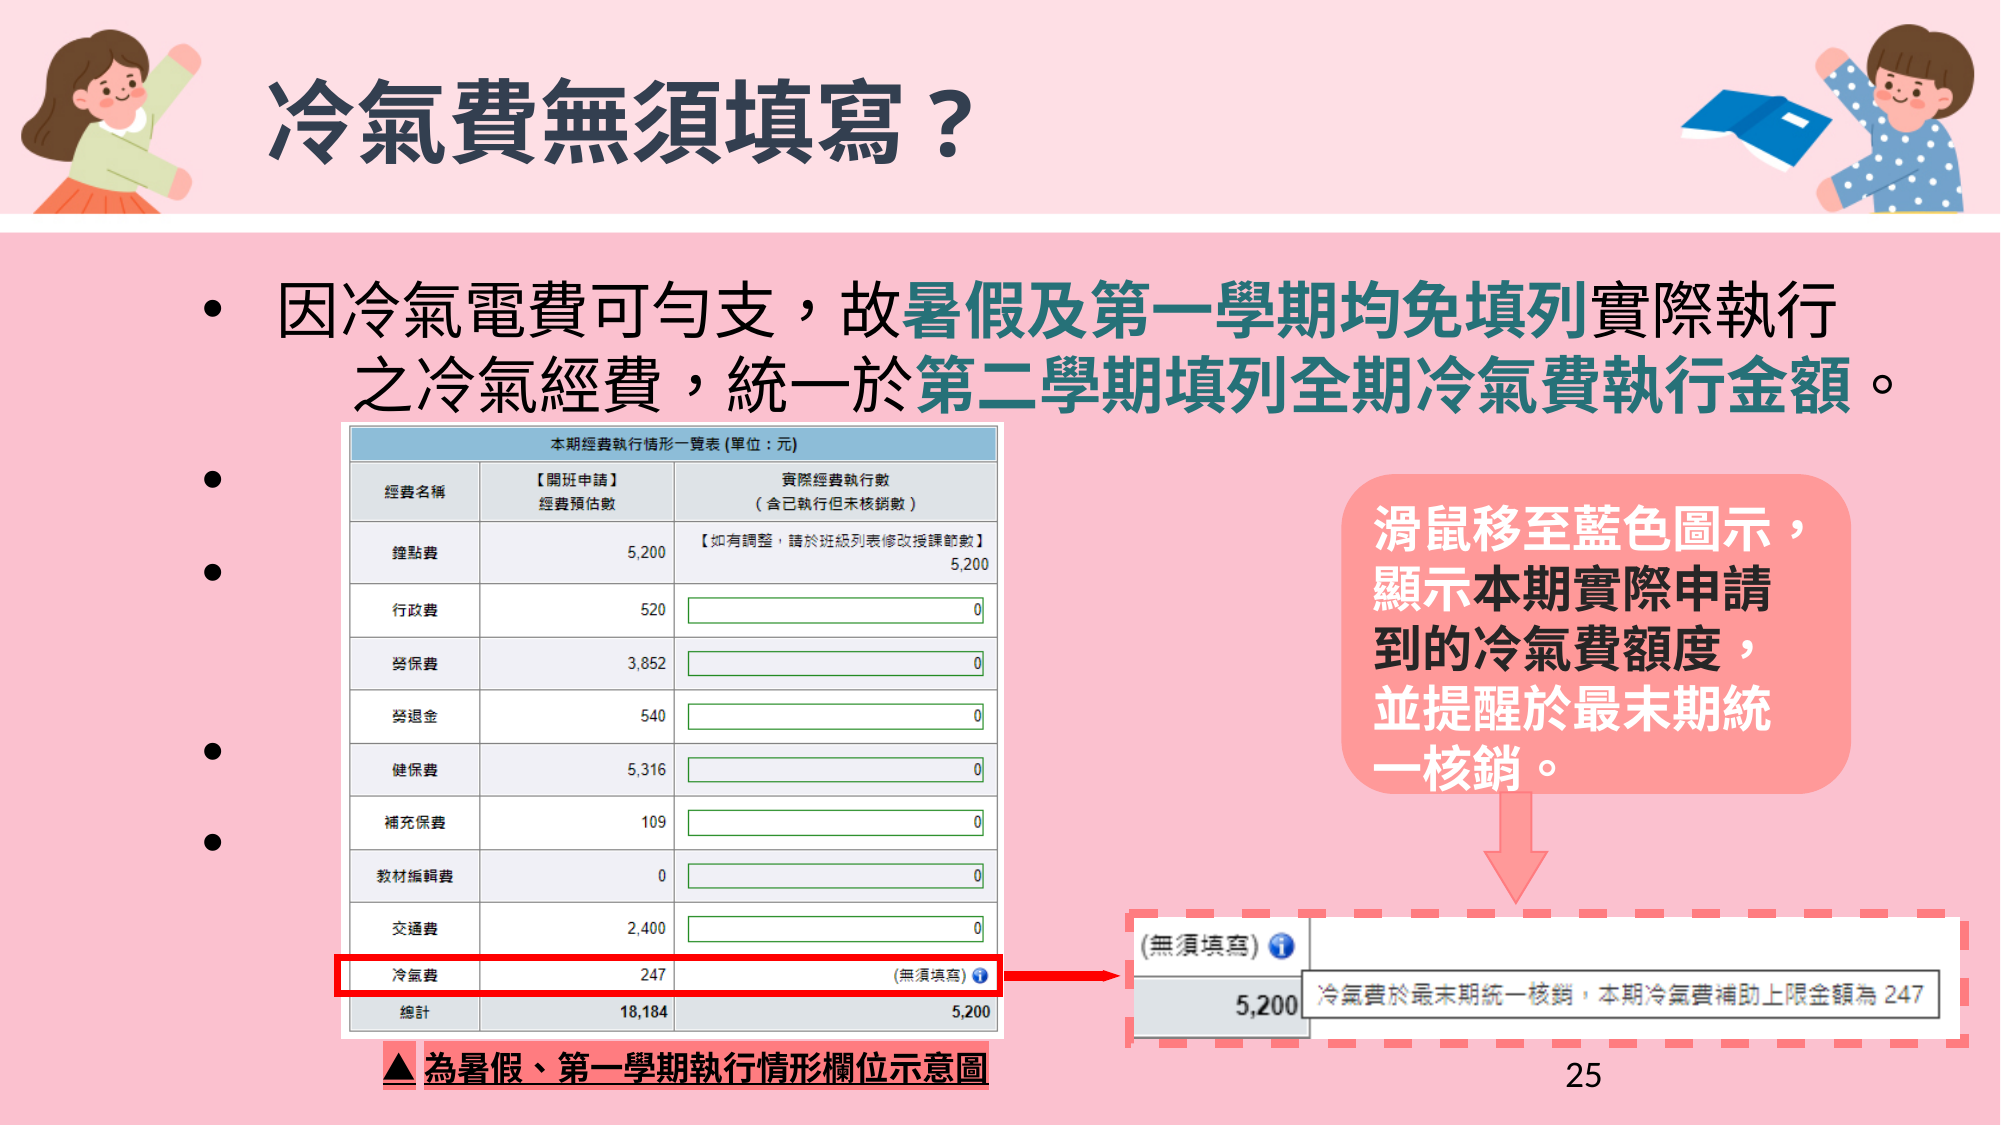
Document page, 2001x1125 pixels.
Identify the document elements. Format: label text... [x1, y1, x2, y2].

text_box 冷氣費無須填寫? [250, 58, 988, 183]
text_box [1550, 1042, 2000, 1103]
picture [341, 422, 1004, 1039]
picture [341, 961, 997, 990]
text_box ▲為暑假、第一學期執行情形欄位示意圖 [367, 1039, 1004, 1095]
picture [1134, 917, 1960, 1039]
text_box 滑鼠移至藍色圖示，顯示本期實際申請到的冷氣費額度，並提醒於最末期統一核銷。 [1341, 474, 1852, 794]
subtitle 因冷氣電費可勻支，故暑假及第一學期均免填列實際執行之冷氣經費，統一於第二學期填列全期冷氣費執行金額。 [186, 263, 1900, 952]
text_box [1484, 792, 1548, 904]
